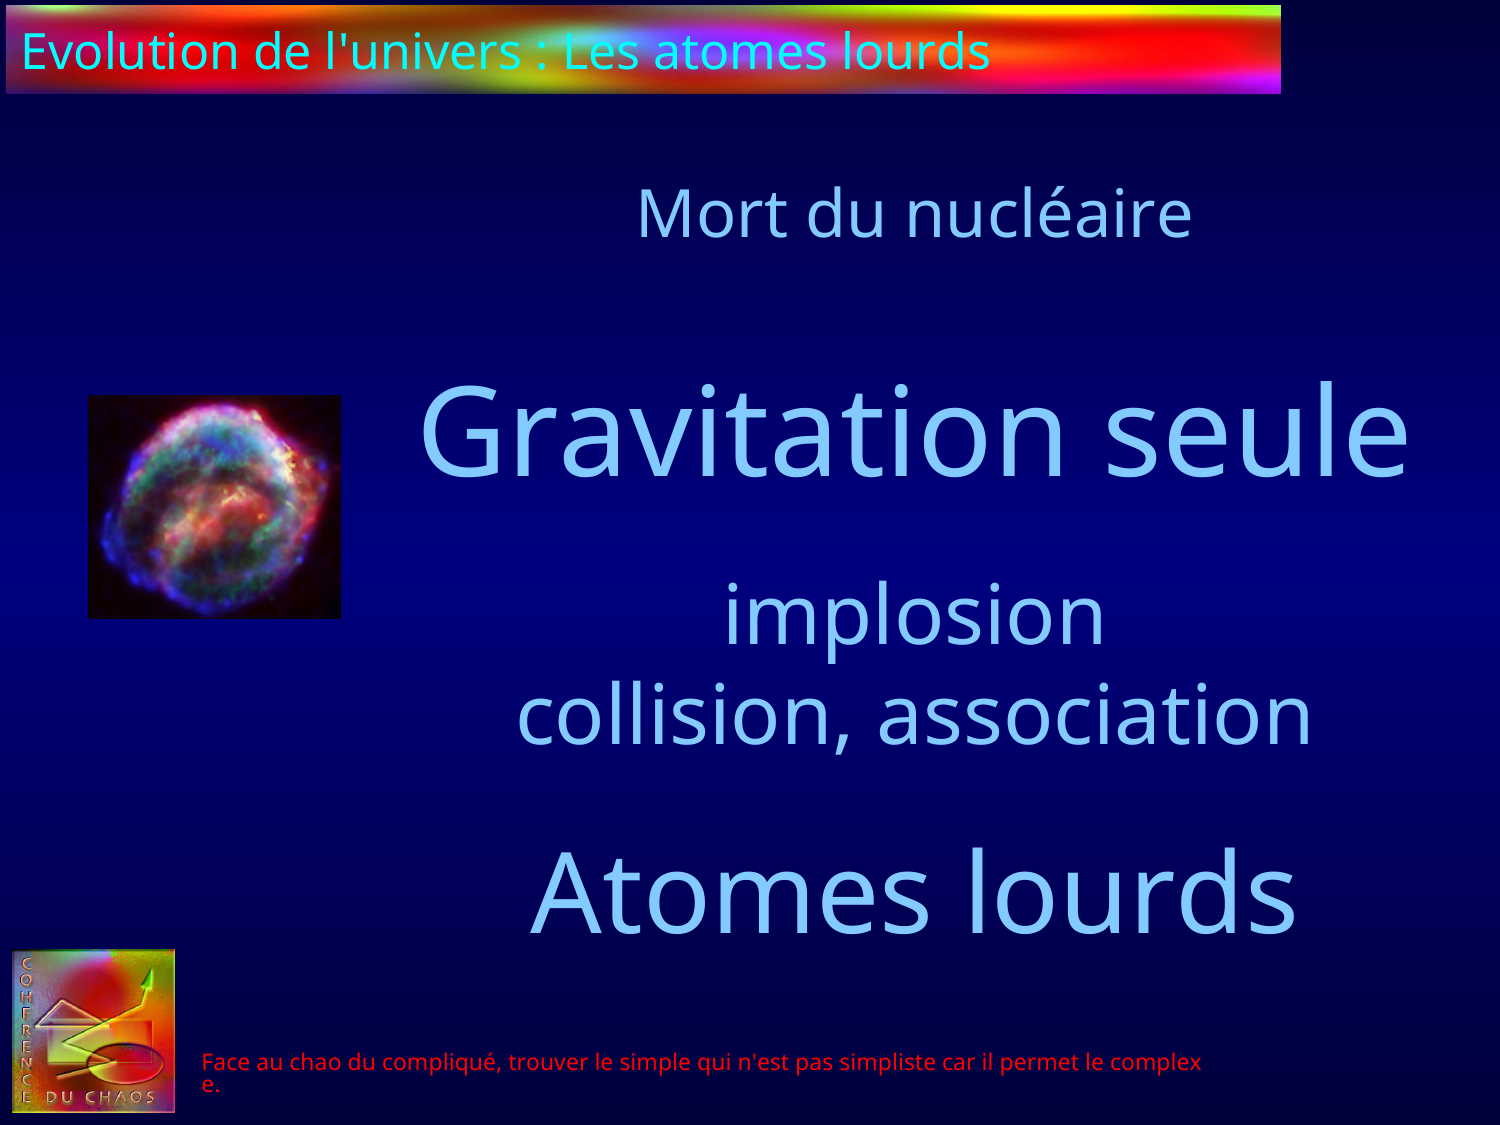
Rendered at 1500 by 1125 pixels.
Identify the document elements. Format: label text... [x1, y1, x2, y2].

picture [12, 949, 175, 1113]
picture [88, 395, 341, 619]
title Evolution de l'univers : Les atomes lourds [5, 5, 1281, 94]
text_box Mort du nucléaire Gravitation seule implosion collision, association Atomes lourds [401, 163, 1441, 1019]
